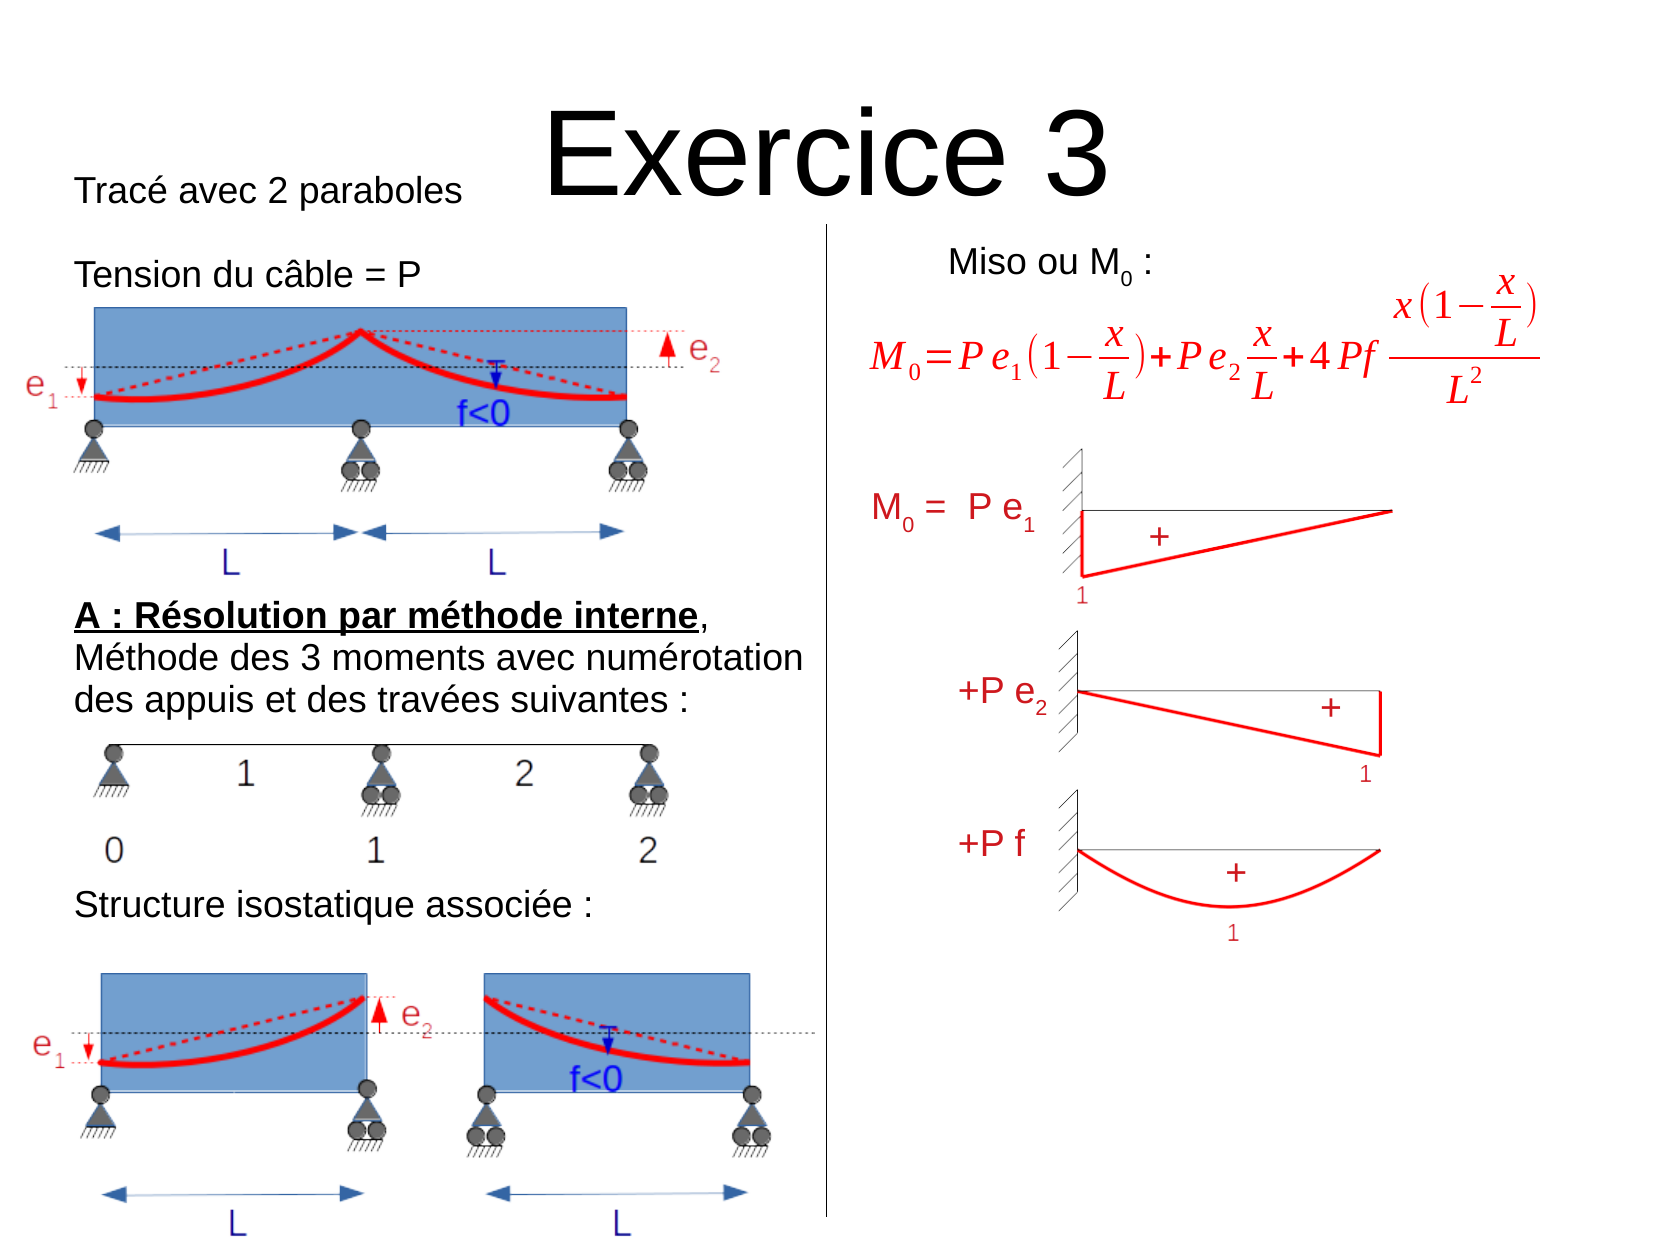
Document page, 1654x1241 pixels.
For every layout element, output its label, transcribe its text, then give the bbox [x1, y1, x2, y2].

text_box +P e2 [943, 661, 1058, 728]
text_box M0 = P e1 [856, 478, 1062, 545]
text_box + [1210, 844, 1263, 902]
text_box Structure isostatique associée : [59, 876, 609, 934]
chart [861, 257, 1547, 414]
text_box + [1133, 507, 1186, 565]
title Exercice 3 [82, 49, 1571, 257]
picture [90, 744, 674, 879]
text_box + [1305, 679, 1357, 736]
text_box +P f [943, 815, 1069, 882]
text_box Tracé avec 2 paraboles Tension du câble = P [58, 161, 479, 303]
picture [1062, 448, 1394, 614]
picture [18, 973, 815, 1241]
text_box Miso ou M0 : [933, 232, 1211, 257]
picture [1058, 630, 1382, 951]
picture [11, 307, 745, 591]
text_box A : Résolution par méthode interne, Méthode des 3 moments avec numérotation des appuis et des travées suivantes : [58, 586, 826, 728]
